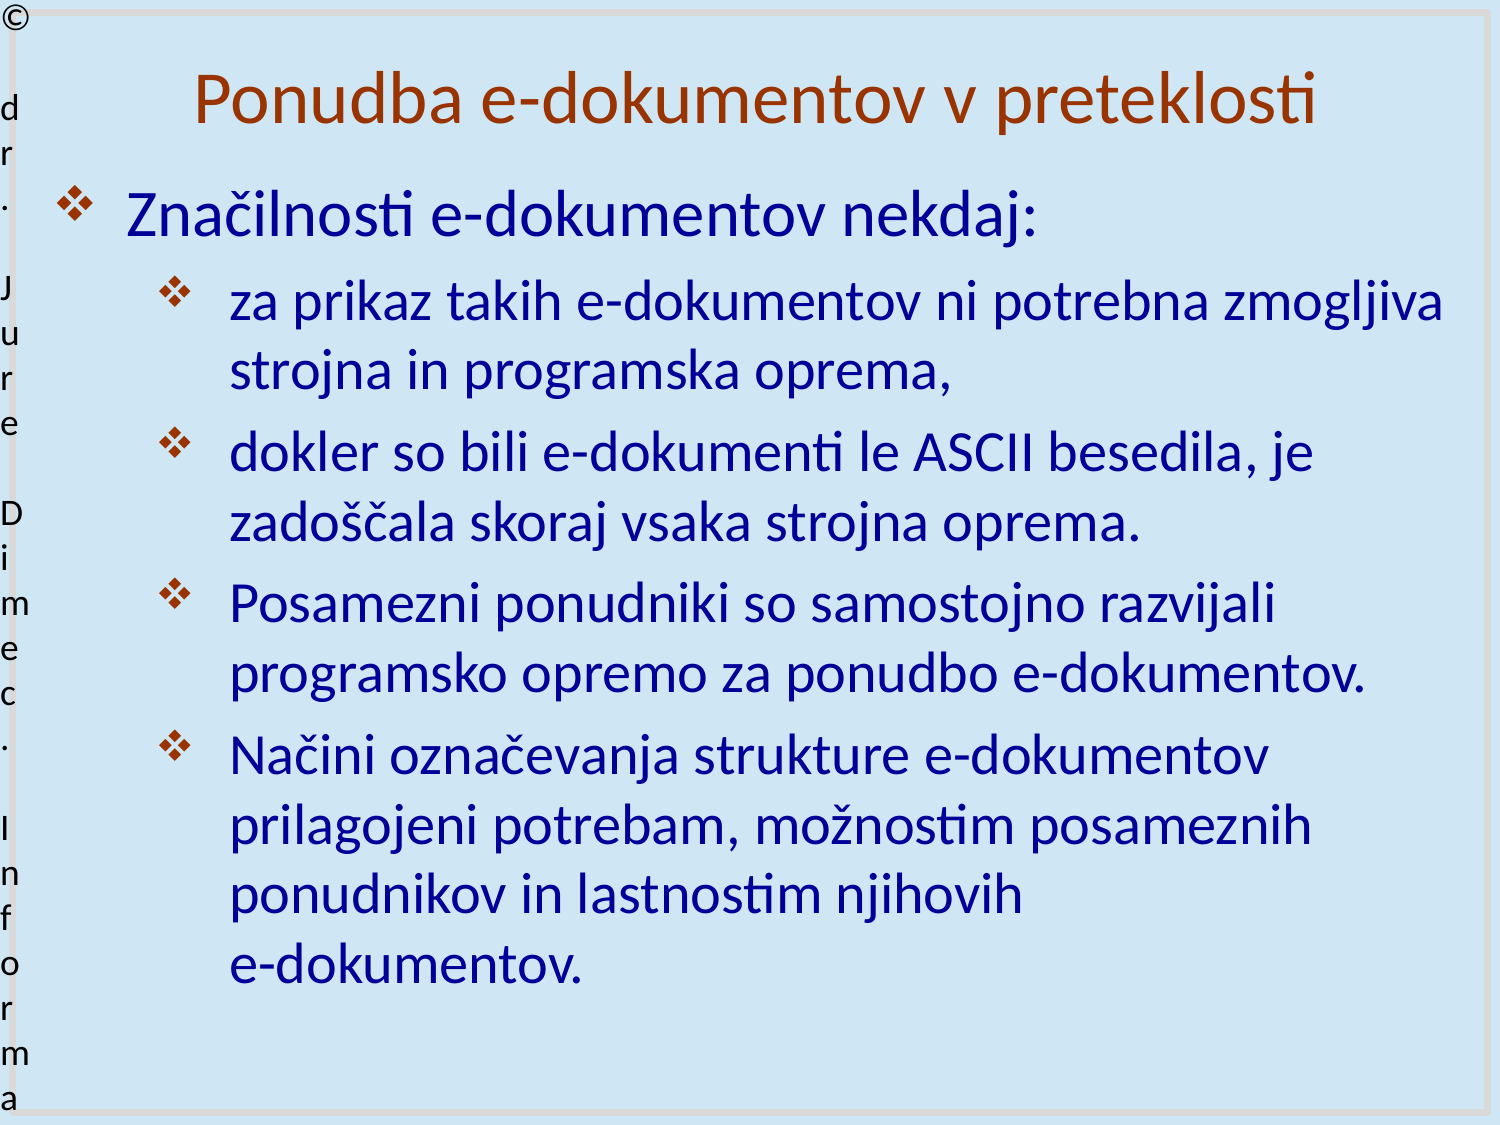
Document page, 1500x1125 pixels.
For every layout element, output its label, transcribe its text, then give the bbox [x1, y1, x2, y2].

title Ponudba e-dokumentov v preteklosti [37, 37, 1475, 150]
list Značilnosti e-dokumentov nekdaj: za prikaz takih e-dokumentov ni potrebna zmogljiva strojna in programska oprema, dokler so bili e-dokumenti le ASCII besedila, je zadoščala skoraj vsaka strojna oprema. Posamezni ponudniki so samostojno razvijali programsko opremo za ponudbo e-dokumentov. Načini označevanja strukture e-dokumentov prilagojeni potrebam, možnostim posameznih ponudnikov in lastnostim njihovih e-dokumentov. [37, 162, 1475, 1050]
